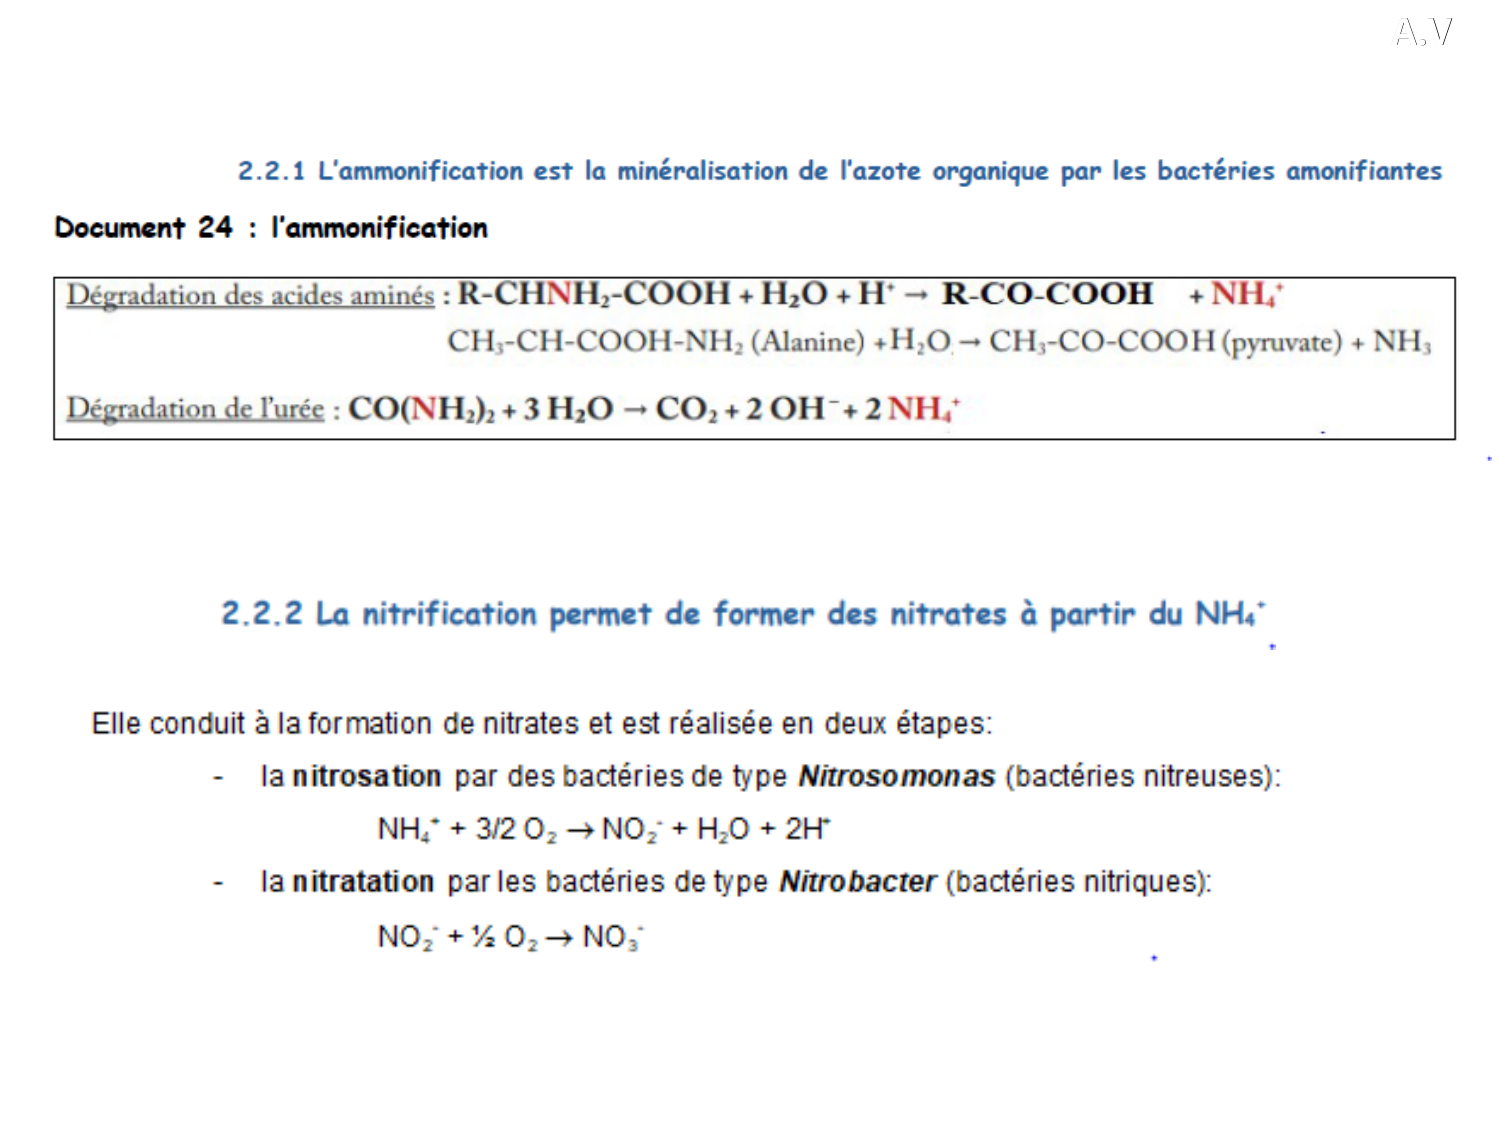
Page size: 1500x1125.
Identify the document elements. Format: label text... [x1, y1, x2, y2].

picture [23, 141, 1492, 461]
picture [195, 574, 1276, 650]
picture [59, 696, 1318, 969]
text_box A.V [1375, 0, 1500, 61]
